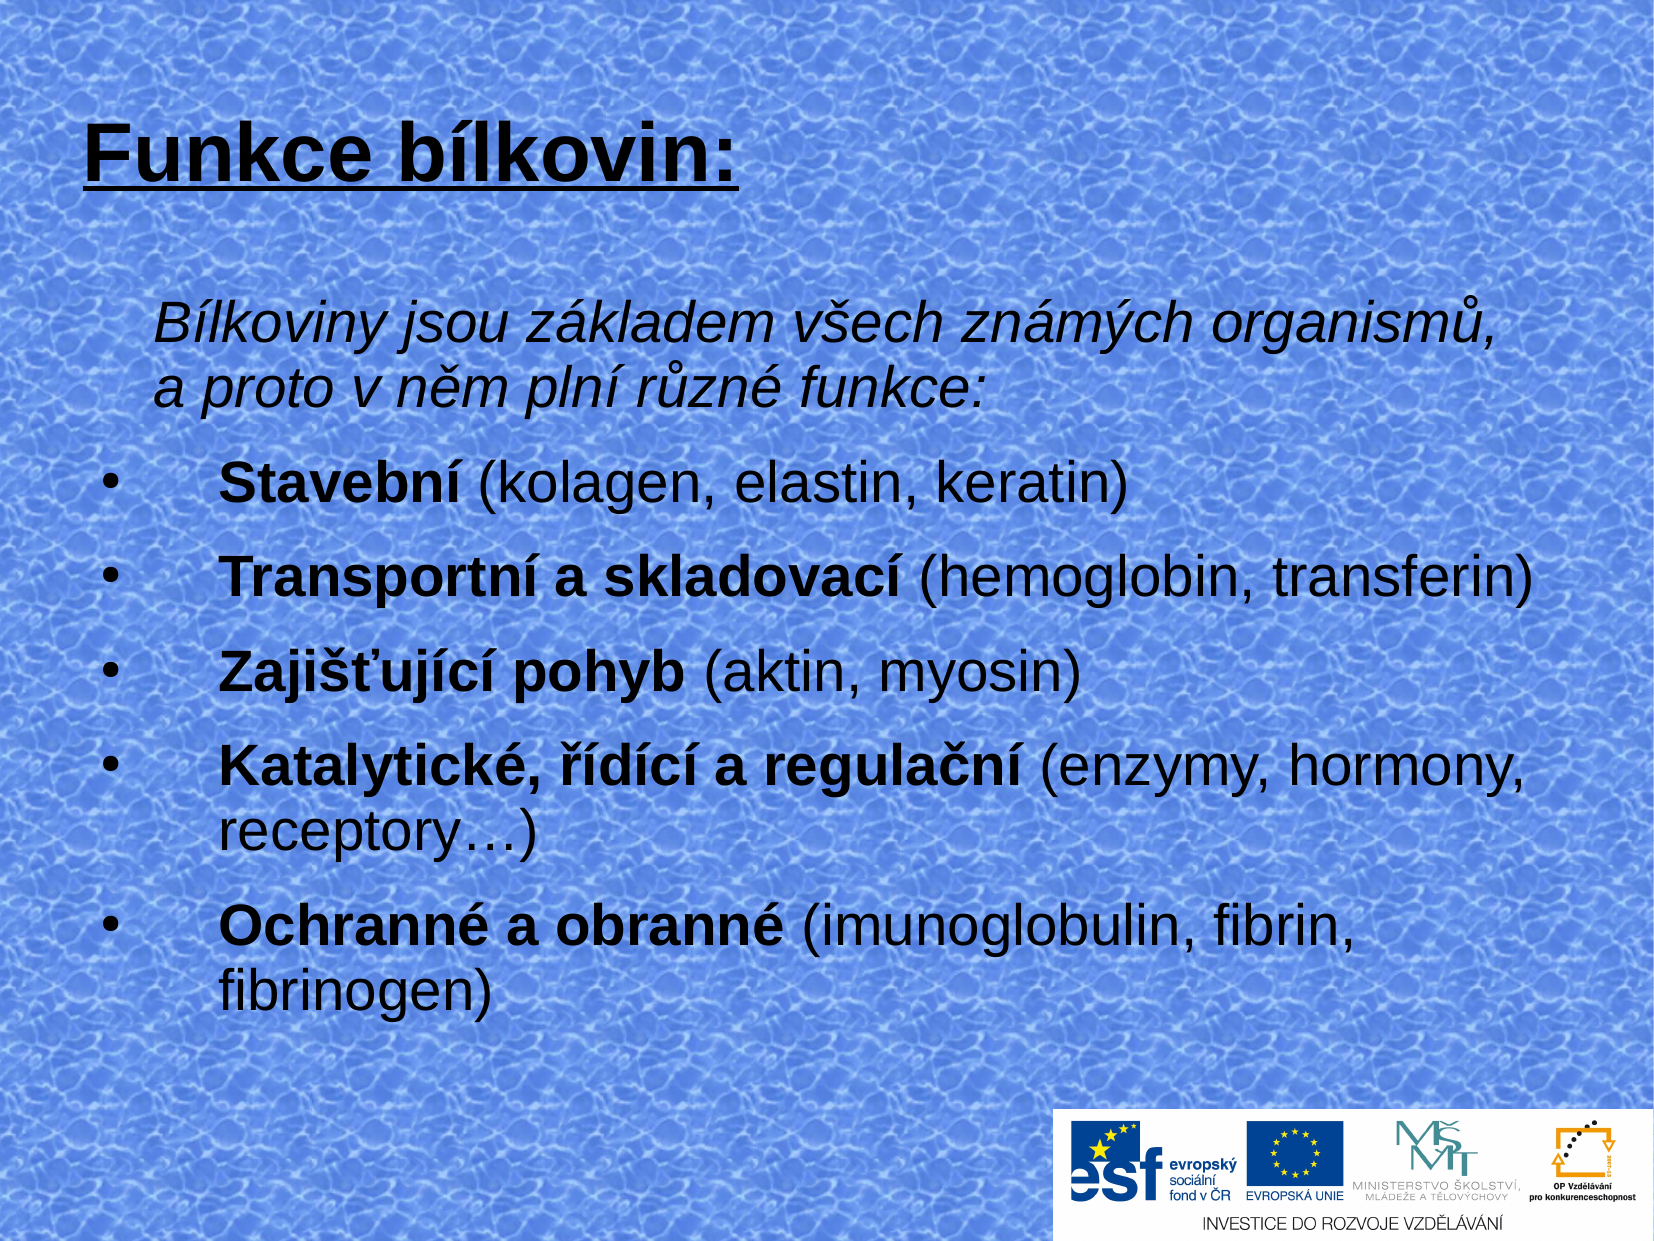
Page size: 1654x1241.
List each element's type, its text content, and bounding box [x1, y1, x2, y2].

title Funkce bílkovin: [82, 49, 1571, 257]
picture [0, 0, 1654, 1241]
list Bílkoviny jsou základem všech známých organismů, a proto v něm plní různé funkce: Stavební (kolagen, elastin, keratin) Transportní a skladovací (hemoglobin, transferin) Zajišťující pohyb (aktin, myosin) Katalytické, řídící a regulační (enzymy, hormony, receptory…) Ochranné a obranné (imunoglobulin, fibrin, fibrinogen) [82, 290, 1571, 1133]
